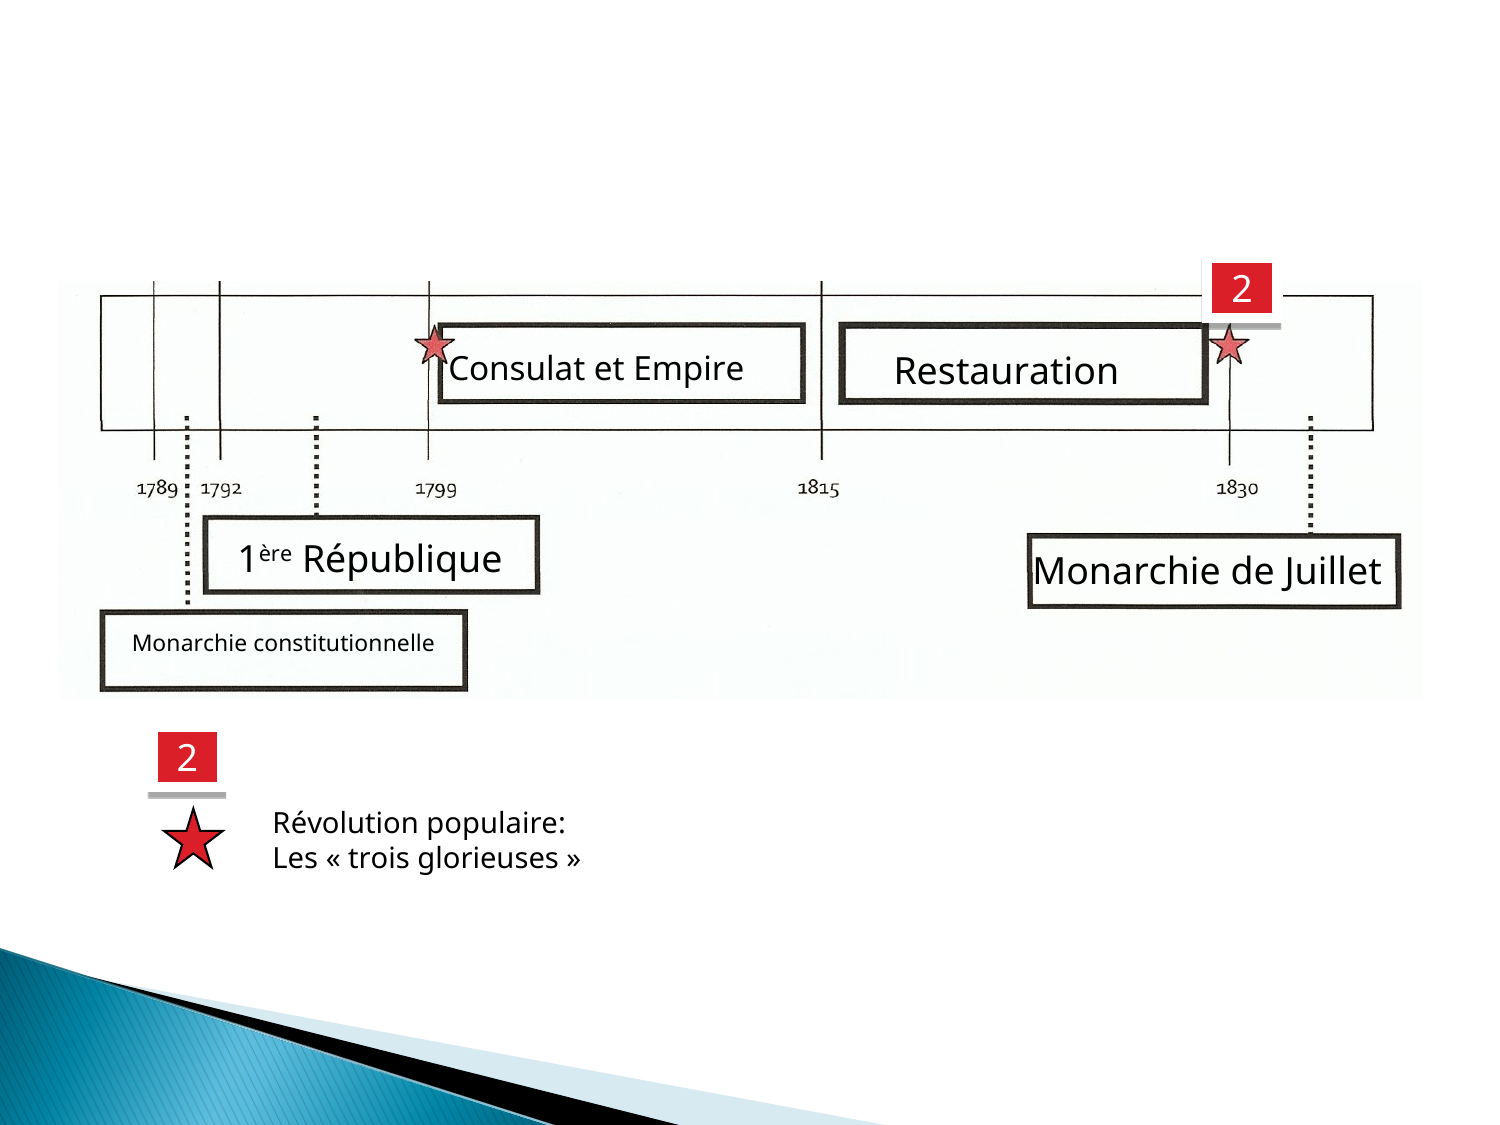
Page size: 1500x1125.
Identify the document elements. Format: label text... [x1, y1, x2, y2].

text_box Révolution populaire: Les « trois glorieuses » [257, 796, 597, 883]
picture [0, 946, 559, 1125]
text_box 2 [152, 726, 223, 787]
text_box Consulat et Empire [433, 339, 760, 396]
picture [58, 281, 1422, 699]
text_box Monarchie constitutionnelle [117, 621, 451, 665]
text_box 1ère République [222, 527, 518, 588]
text_box Restauration [878, 339, 1135, 401]
text_box [164, 808, 223, 868]
text_box 2 [1206, 257, 1278, 319]
text_box Monarchie de Juillet [1007, 538, 1398, 600]
